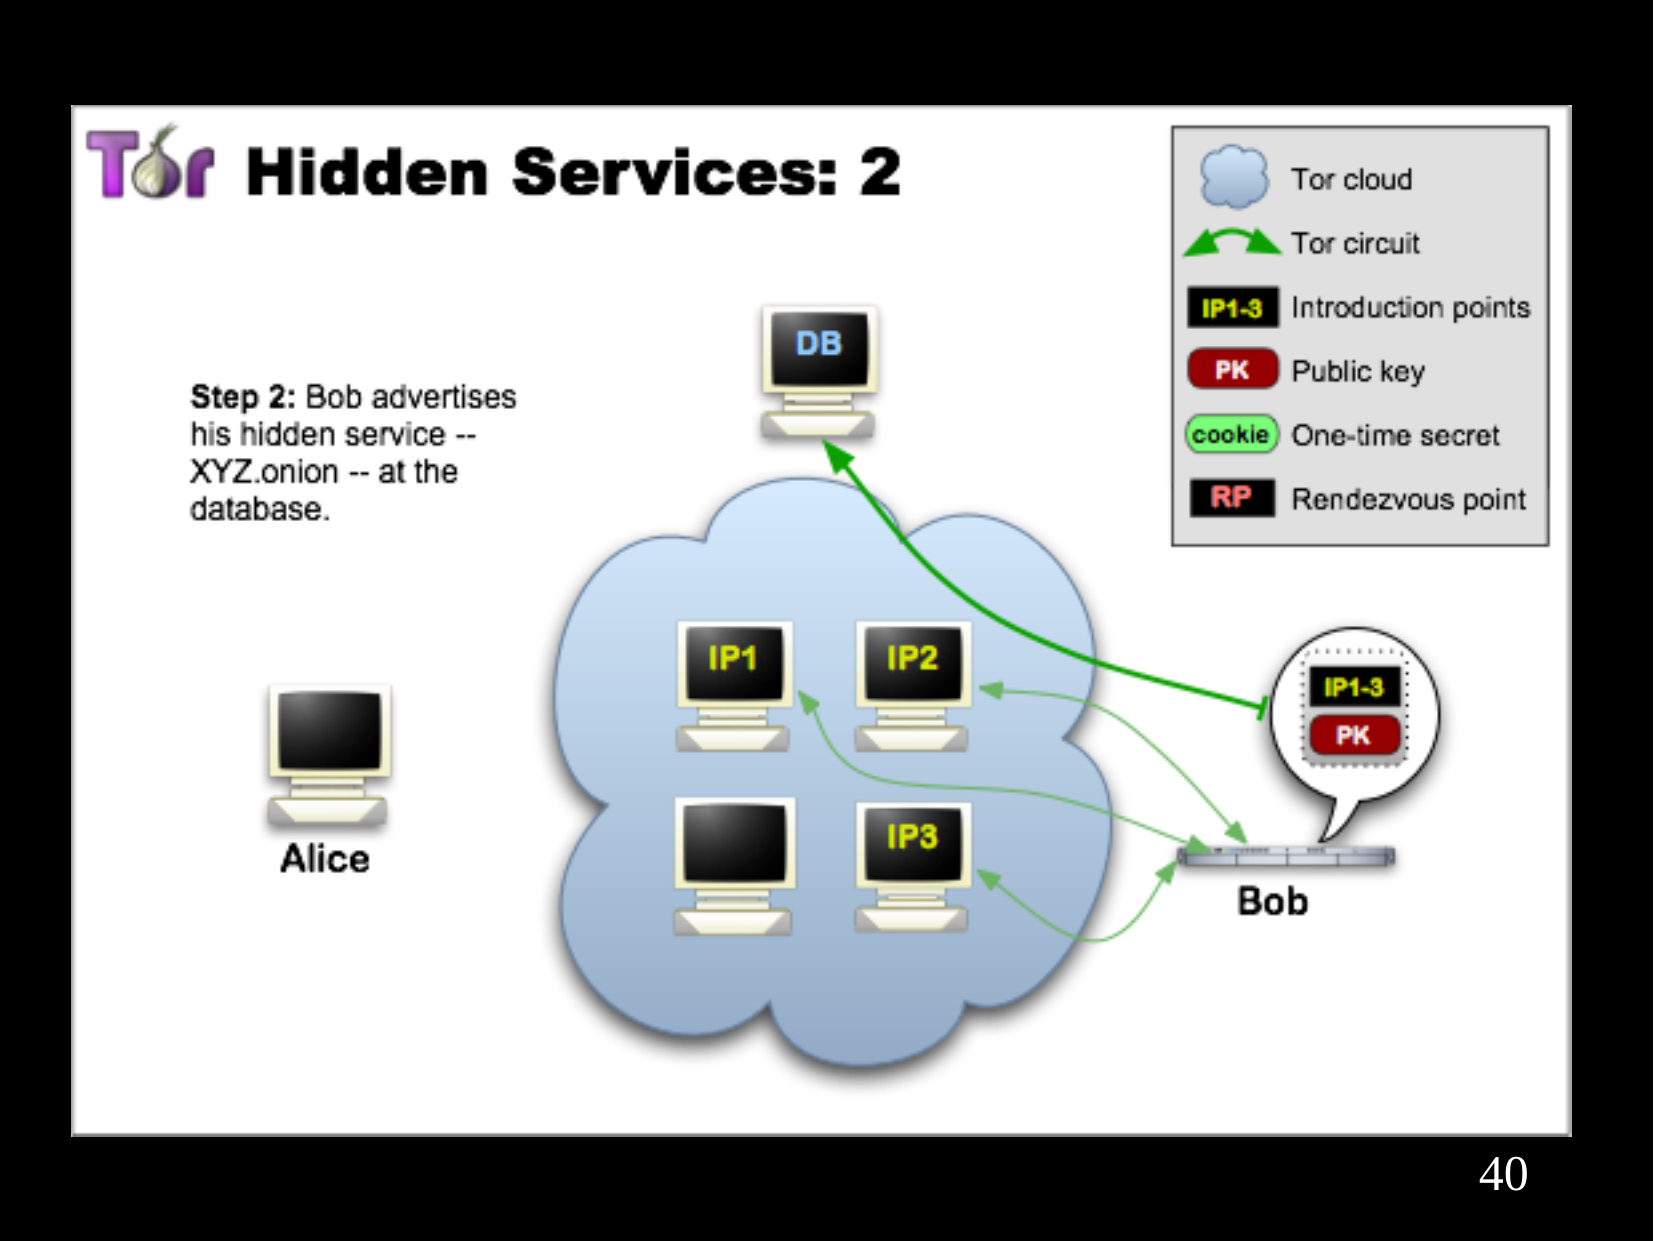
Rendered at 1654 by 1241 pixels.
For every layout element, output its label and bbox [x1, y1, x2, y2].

picture [71, 105, 1572, 1137]
